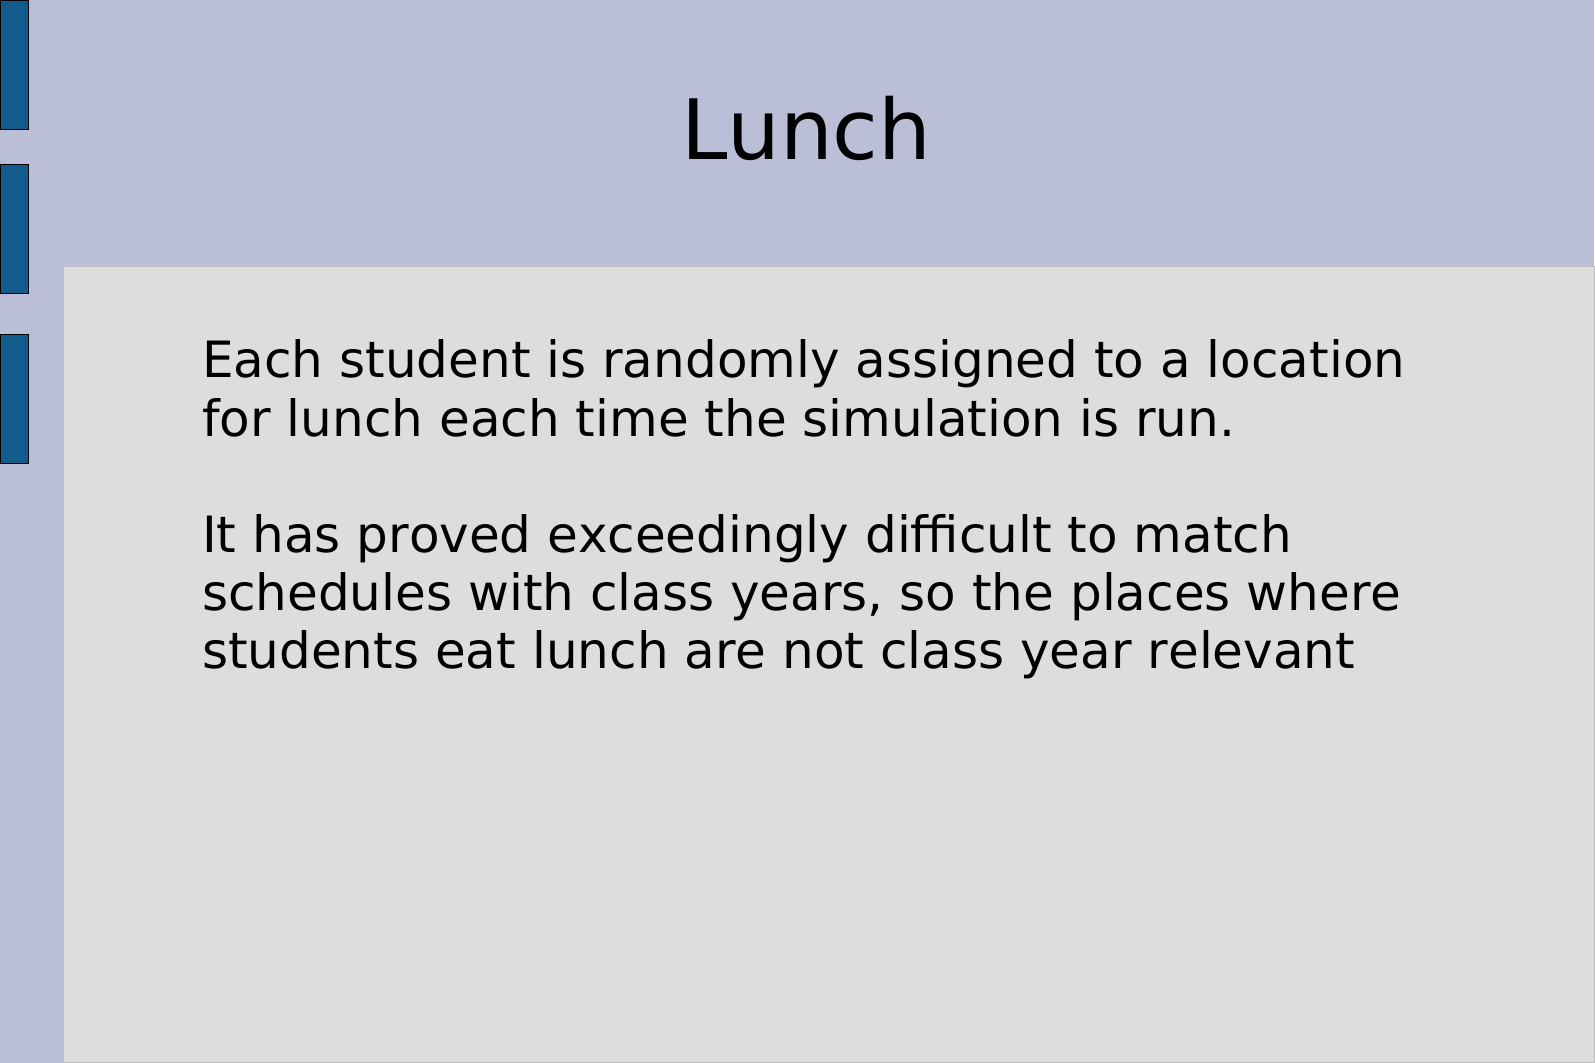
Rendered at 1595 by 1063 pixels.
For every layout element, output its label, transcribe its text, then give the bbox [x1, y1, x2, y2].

text_box Lunch [450, 75, 1163, 187]
text_box Each student is randomly assigned to a location for lunch each time the simulation is run. It has proved exceedingly difficult to match schedules with class years, so the places where students eat lunch are not class year relevant [187, 324, 1463, 689]
